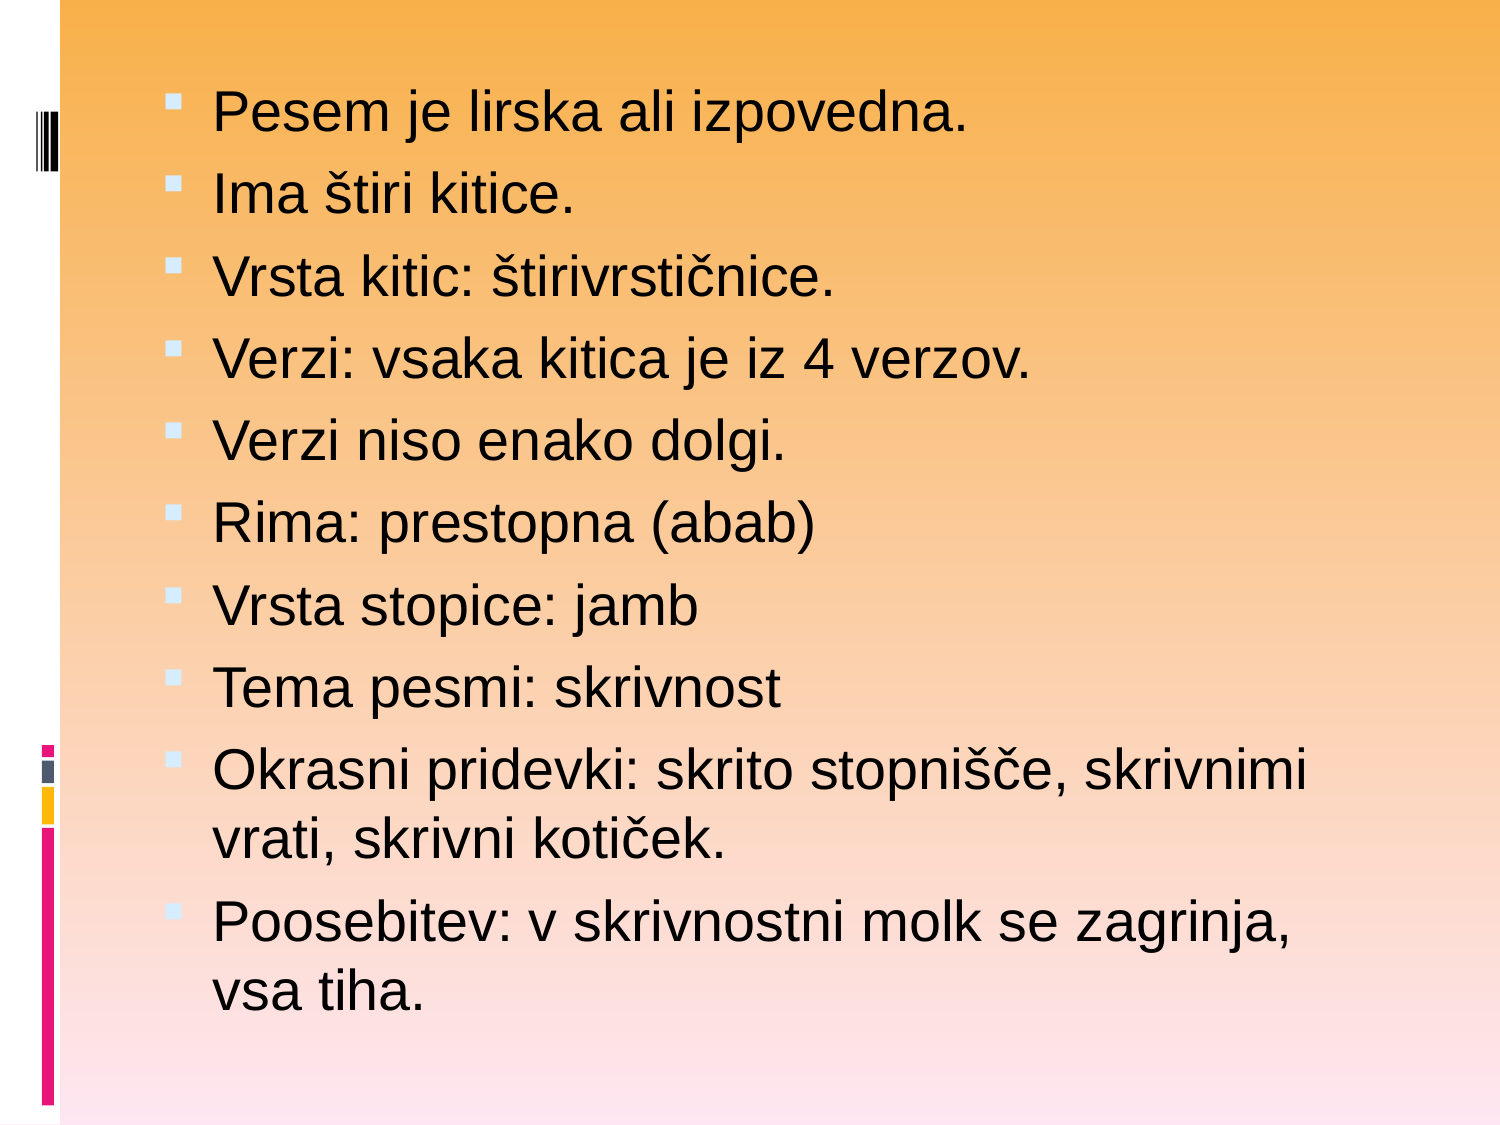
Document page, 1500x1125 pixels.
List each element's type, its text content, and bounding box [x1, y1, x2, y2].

list Pesem je lirska ali izpovedna. Ima štiri kitice. Vrsta kitic: štirivrstičnice. Verzi: vsaka kitica je iz 4 verzov. Verzi niso enako dolgi. Rima: prestopna (abab) Vrsta stopice: jamb Tema pesmi: skrivnost Okrasni pridevki: skrito stopnišče, skrivnimi vrati, skrivni kotiček. Poosebitev: v skrivnostni molk se zagrinja, vsa tiha. [135, 66, 1411, 1031]
